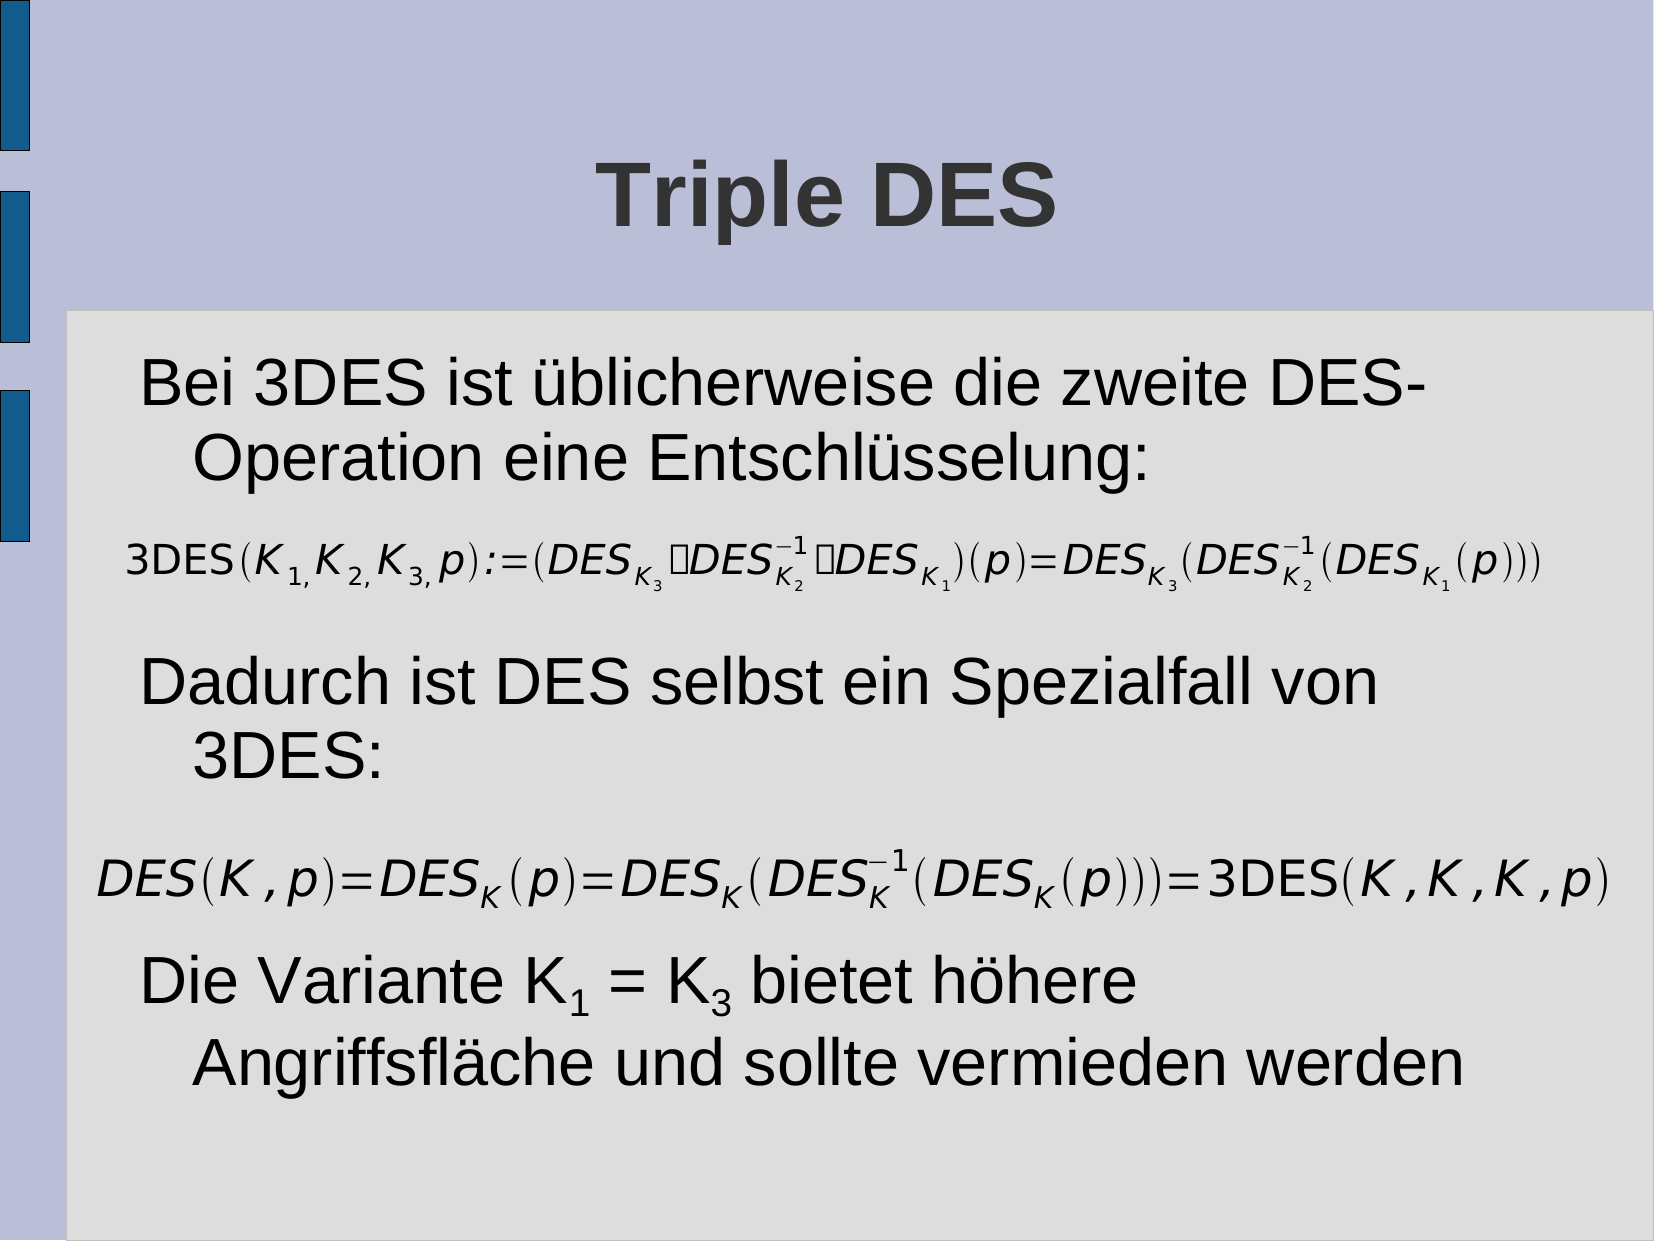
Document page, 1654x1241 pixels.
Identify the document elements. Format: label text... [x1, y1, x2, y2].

chart [88, 842, 1617, 916]
list Bei 3DES ist üblicherweise die zweite DES-Operation eine Entschlüsselung: Dadurch ist DES selbst ein Spezialfall von 3DES: Die Variante K1 = K3 bietet höhere Angriffsfläche und sollte vermieden werden [121, 596, 1534, 842]
list Bei 3DES ist üblicherweise die zweite DES-Operation eine Entschlüsselung: Dadurch ist DES selbst ein Spezialfall von 3DES: Die Variante K1 = K3 bietet höhere Angriffsfläche und sollte vermieden werden [121, 916, 1534, 1127]
list Bei 3DES ist üblicherweise die zweite DES-Operation eine Entschlüsselung: Dadurch ist DES selbst ein Spezialfall von 3DES: Die Variante K1 = K3 bietet höhere Angriffsfläche und sollte vermieden werden [121, 344, 1534, 531]
title Triple DES [121, 91, 1534, 299]
chart [118, 531, 1548, 596]
